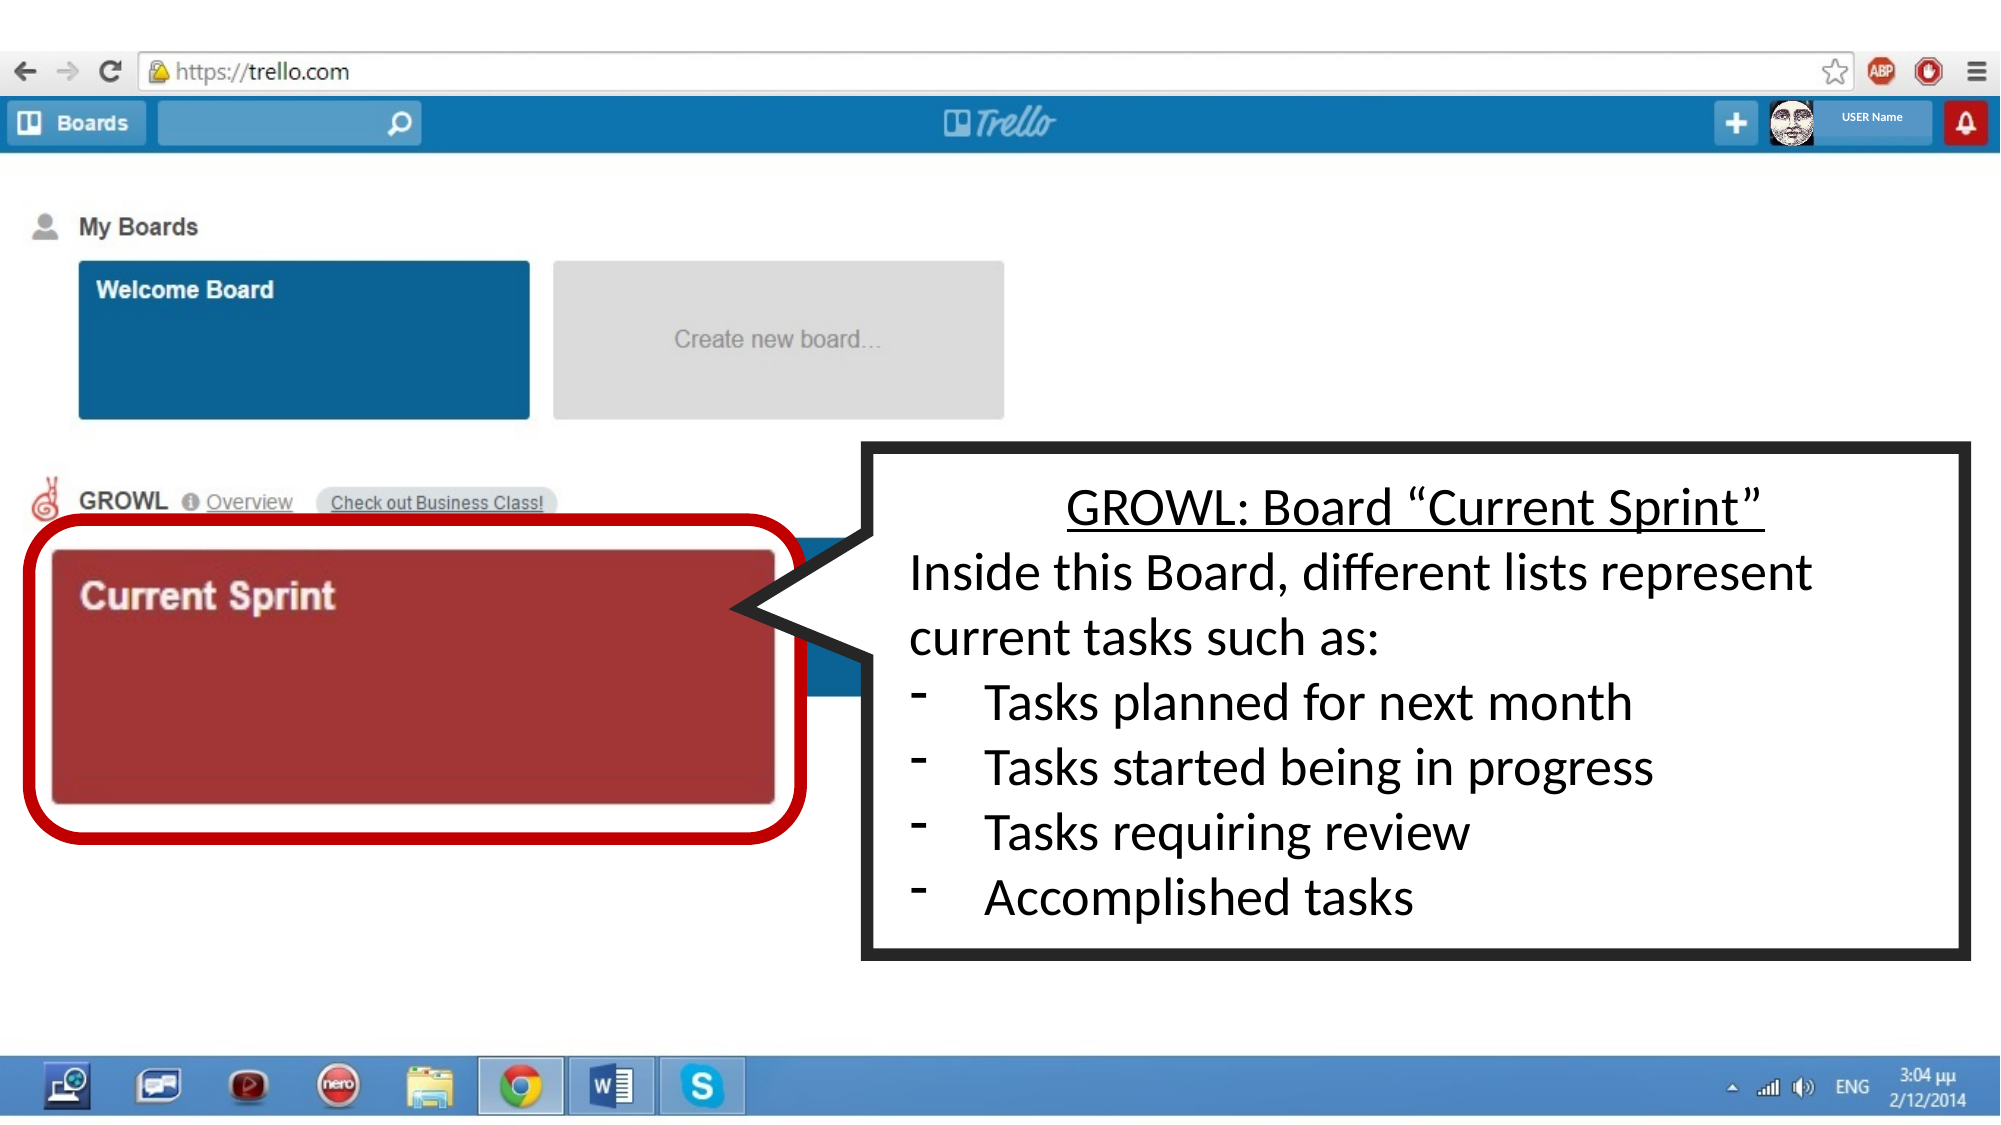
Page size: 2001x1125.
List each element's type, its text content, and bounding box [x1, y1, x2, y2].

text_box GROWL: Board “Current Sprint” Inside this Board, different lists represent current tasks such as: Tasks planned for next month Tasks started being in progress Tasks requiring review Accomplished tasks [895, 464, 1937, 934]
text_box USER Name [1813, 101, 1932, 137]
picture [0, 51, 2000, 1125]
text_box [29, 447, 1965, 955]
